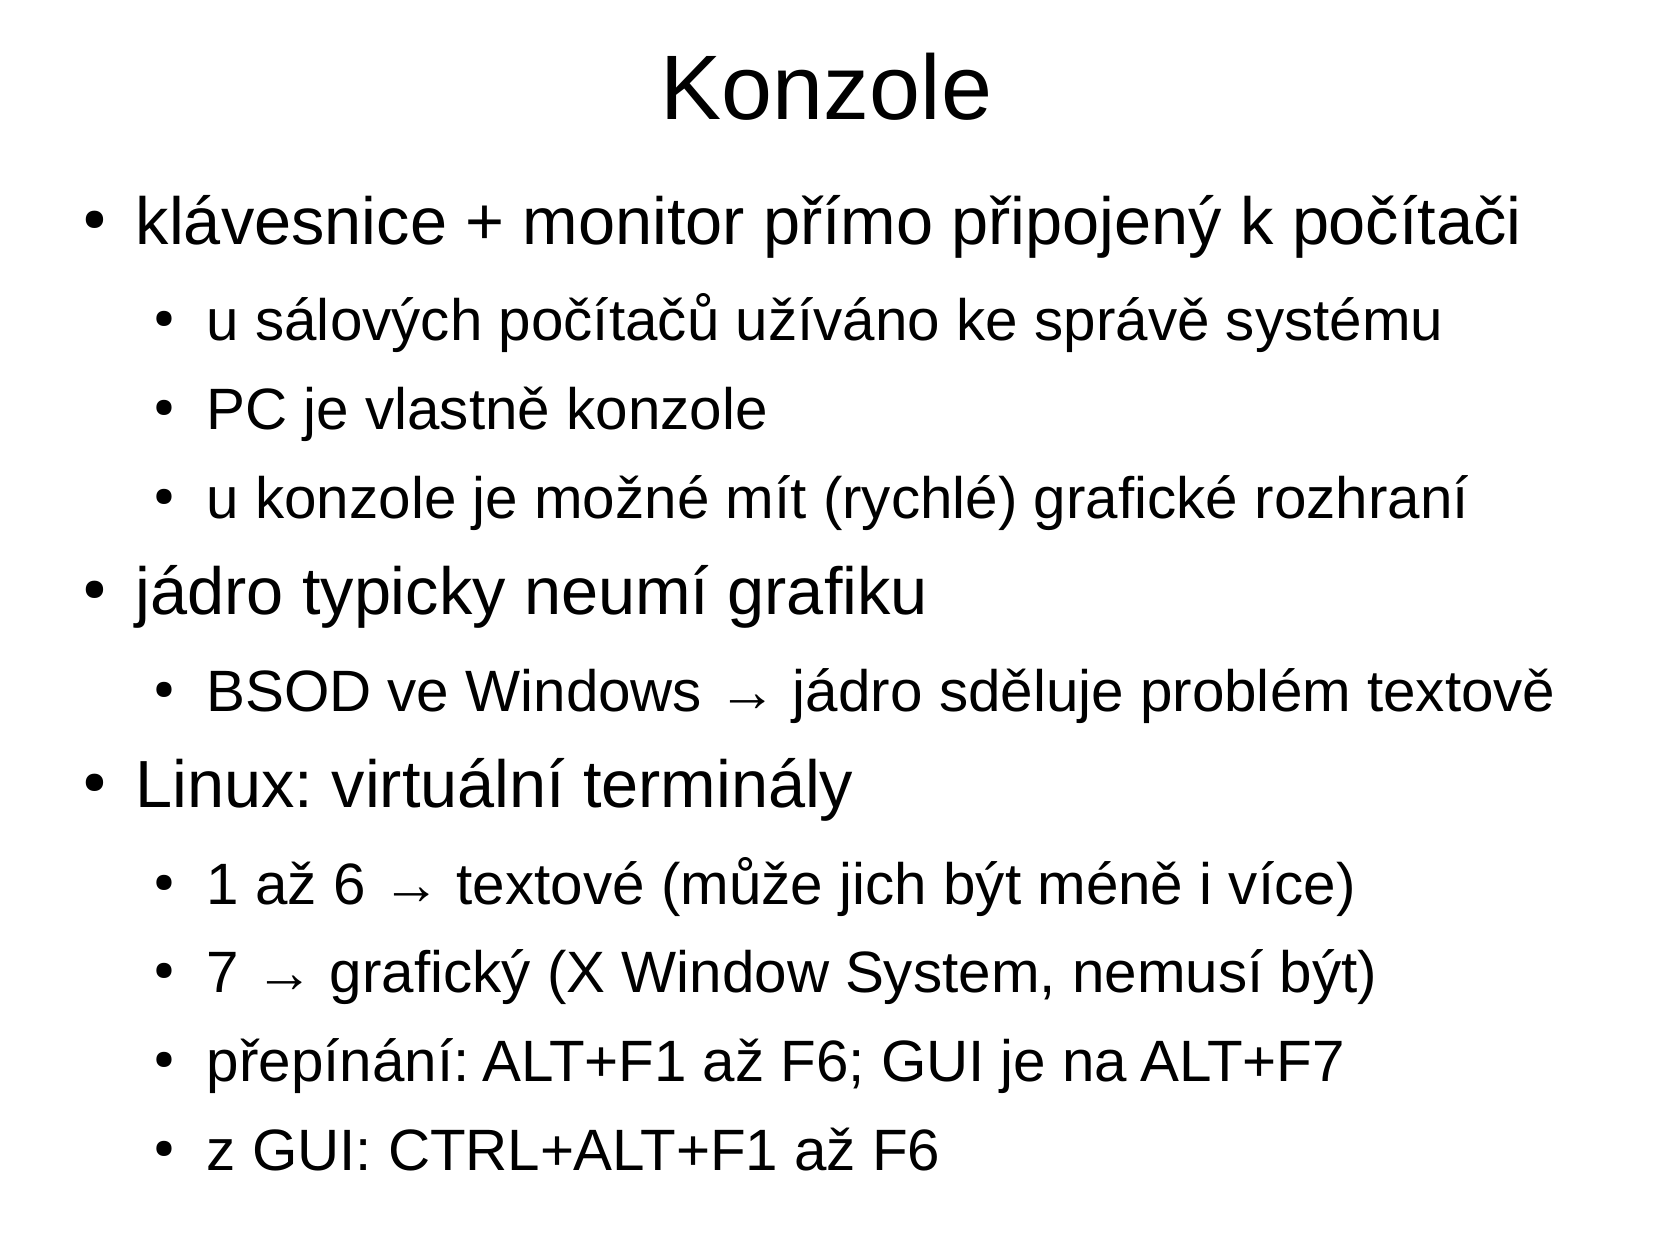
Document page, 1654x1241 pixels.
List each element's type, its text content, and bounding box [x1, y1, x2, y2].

title Konzole [82, 0, 1571, 183]
list klávesnice + monitor přímo připojený k počítači u sálových počítačů užíváno ke správě systému PC je vlastně konzole u konzole je možné mít (rychlé) grafické rozhraní jádro typicky neumí grafiku BSOD ve Windows → jádro sděluje problém textově Linux: virtuální terminály 1 až 6 → textové (může jich být méně i více) 7 → grafický (X Window System, nemusí být) přepínání: ALT+F1 až F6; GUI je na ALT+F7 z GUI: CTRL+ALT+F1 až F6 [64, 183, 1607, 1183]
